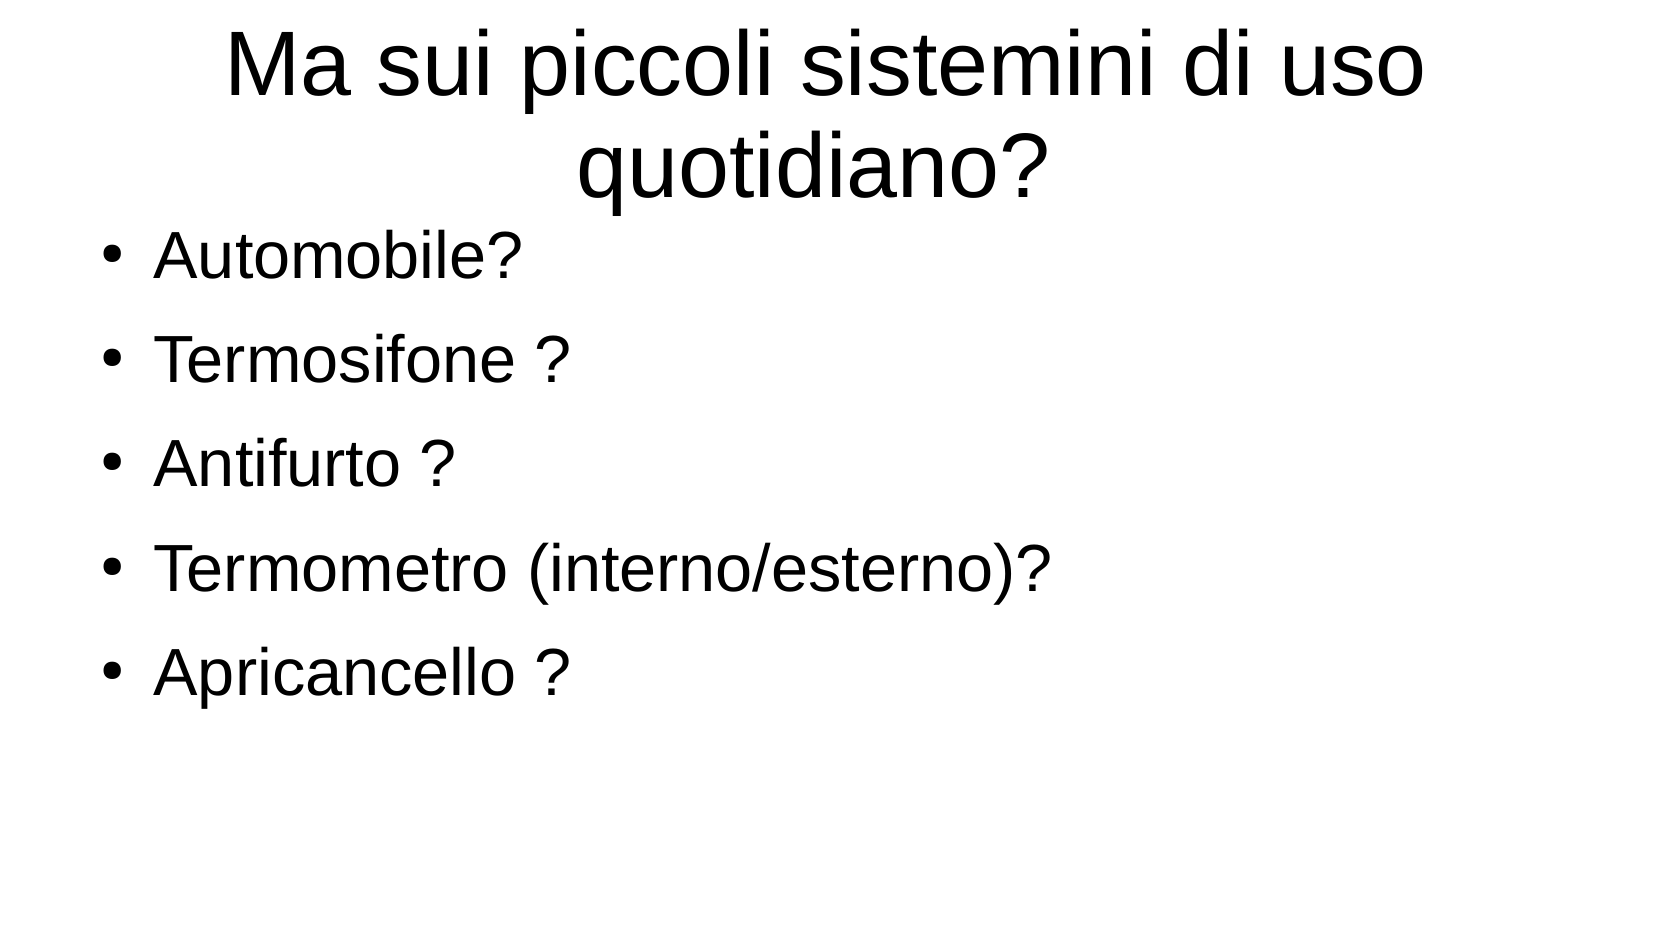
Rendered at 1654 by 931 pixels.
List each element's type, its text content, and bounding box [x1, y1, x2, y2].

title Ma sui piccoli sistemini di uso quotidiano? [82, 12, 1571, 217]
list Automobile? Termosifone ? Antifurto ? Termometro (interno/esterno)? Apricancello ? [82, 217, 1571, 758]
